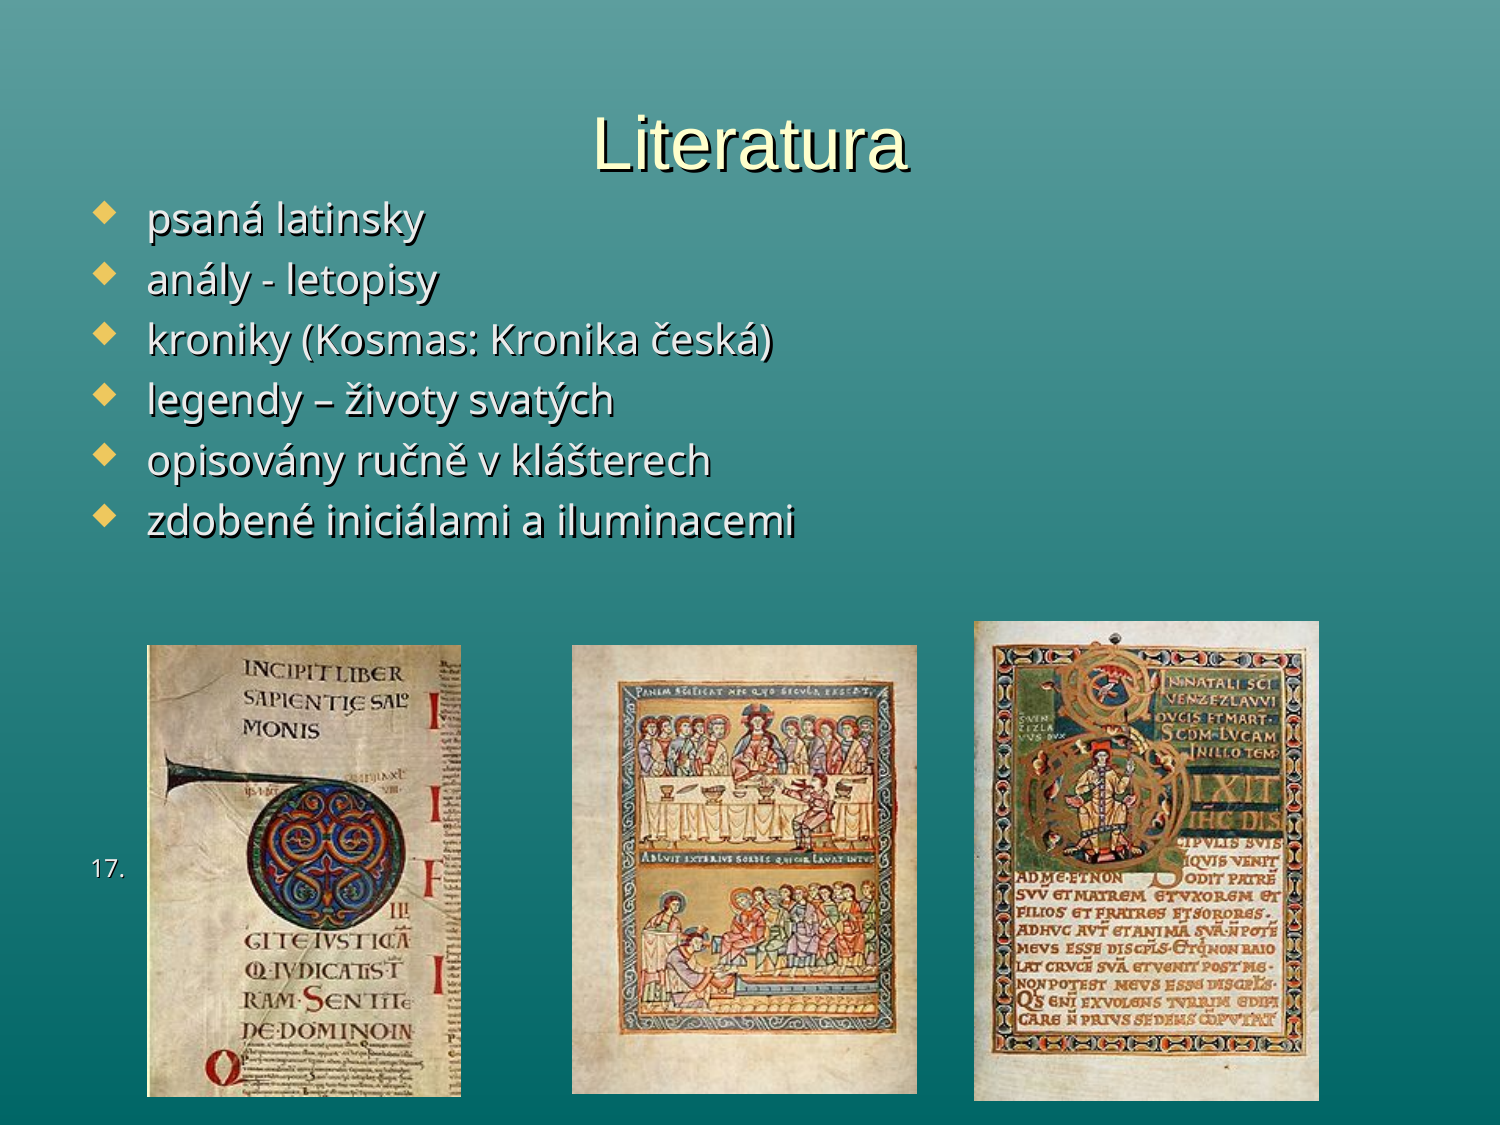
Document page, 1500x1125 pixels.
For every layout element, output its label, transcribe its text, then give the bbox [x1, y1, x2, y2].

picture [572, 645, 917, 1094]
picture [974, 621, 1319, 1102]
list psaná latinsky anály - letopisy kroniky (Kosmas: Kronika česká) legendy – životy svatých opisovány ručně v klášterech zdobené iniciálami a iluminacemi 17. 18. 19. [75, 184, 1426, 1006]
title Literatura [75, 45, 1426, 184]
picture [147, 645, 461, 1097]
